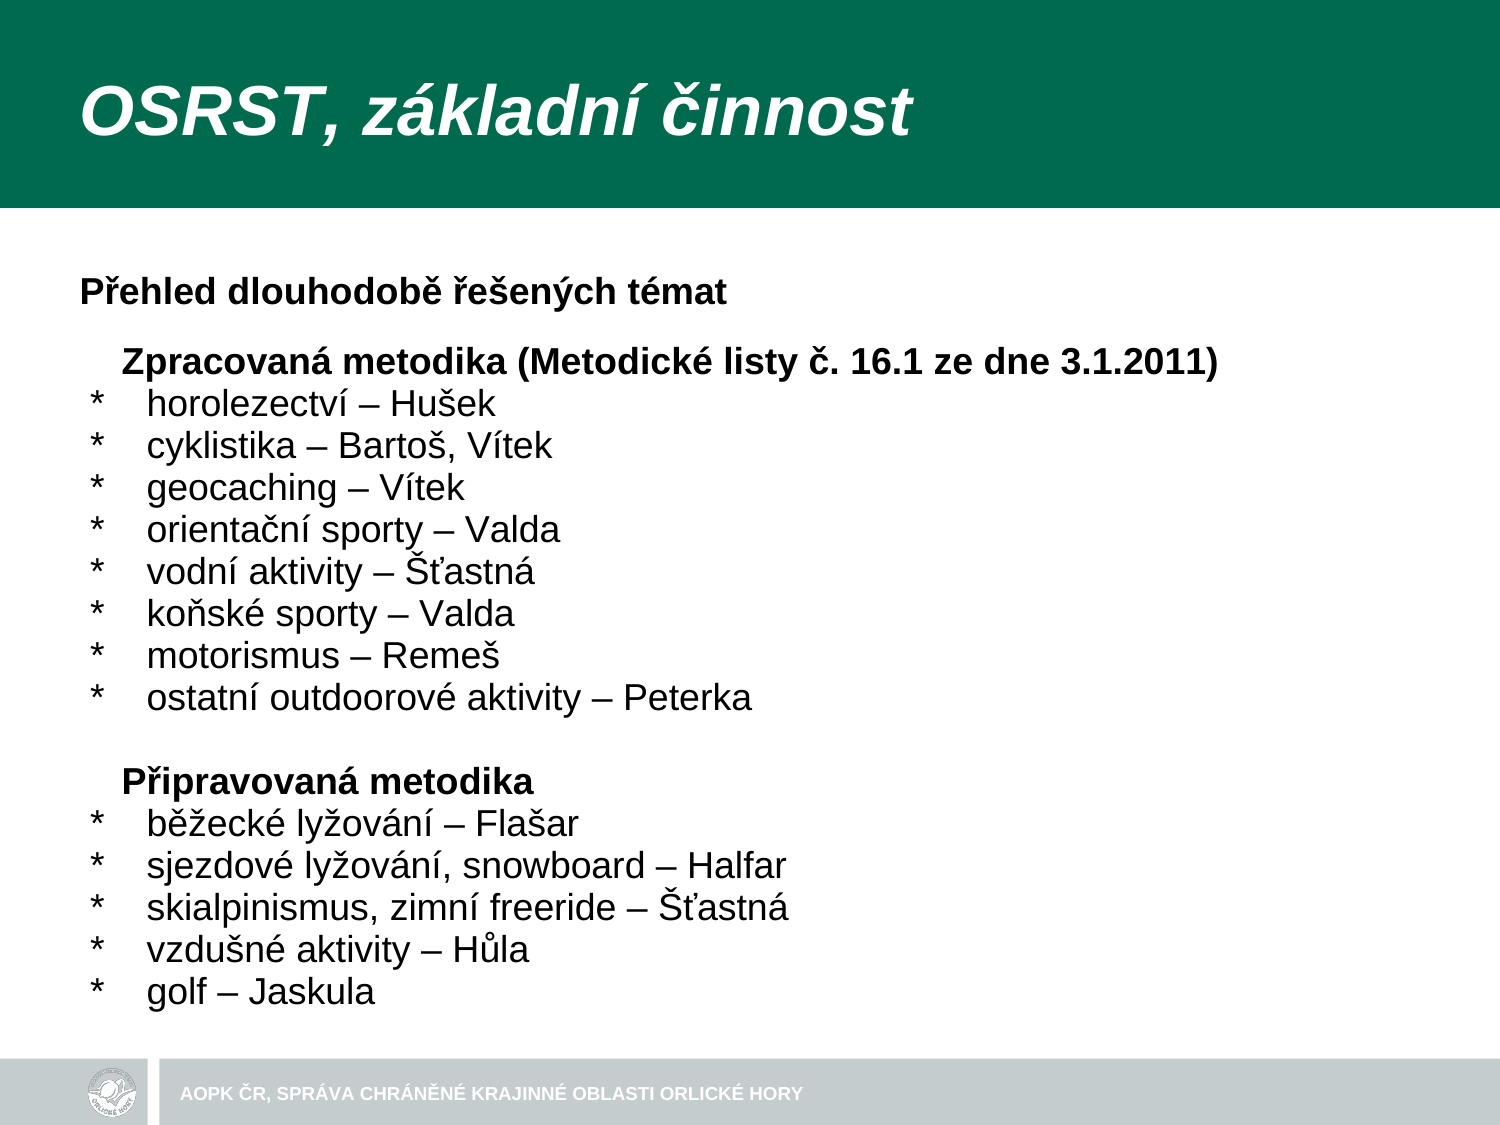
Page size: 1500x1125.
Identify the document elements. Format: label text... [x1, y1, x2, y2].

list Přehled dlouhodobě řešených témat Zpracovaná metodika (Metodické listy č. 16.1 ze dne 3.1.2011) * horolezectví – Hušek * cyklistika – Bartoš, Vítek * geocaching – Vítek * orientační sporty – Valda * vodní aktivity – Šťastná * koňské sporty – Valda * motorismus – Remeš * ostatní outdoorové aktivity – Peterka Připravovaná metodika * běžecké lyžování – Flašar * sjezdové lyžování, snowboard – Halfar * skialpinismus, zimní freeride – Šťastná * vzdušné aktivity – Hůla * golf – Jaskula [64, 262, 1426, 1026]
picture [88, 1068, 136, 1117]
title OSRST, základní činnost [64, 7, 1436, 216]
